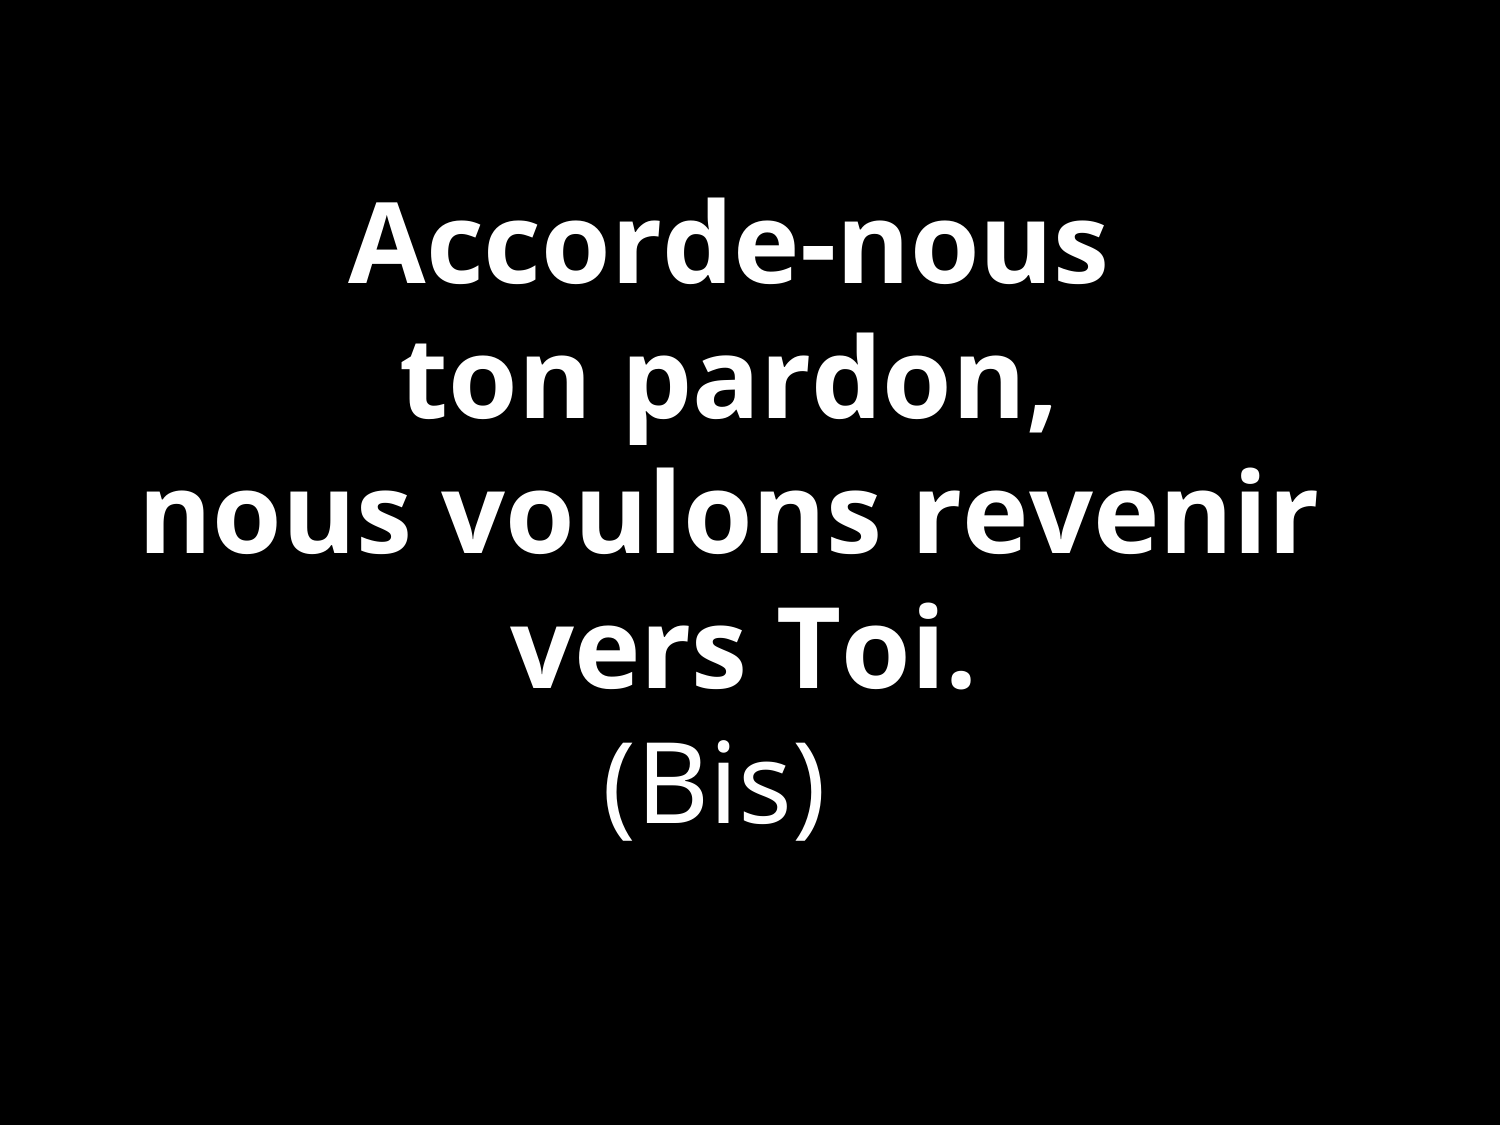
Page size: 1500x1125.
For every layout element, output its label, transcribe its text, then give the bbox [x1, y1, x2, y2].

text_box Accorde-nous ton pardon, nous voulons revenir vers Toi. (Bis) [29, 66, 1459, 591]
